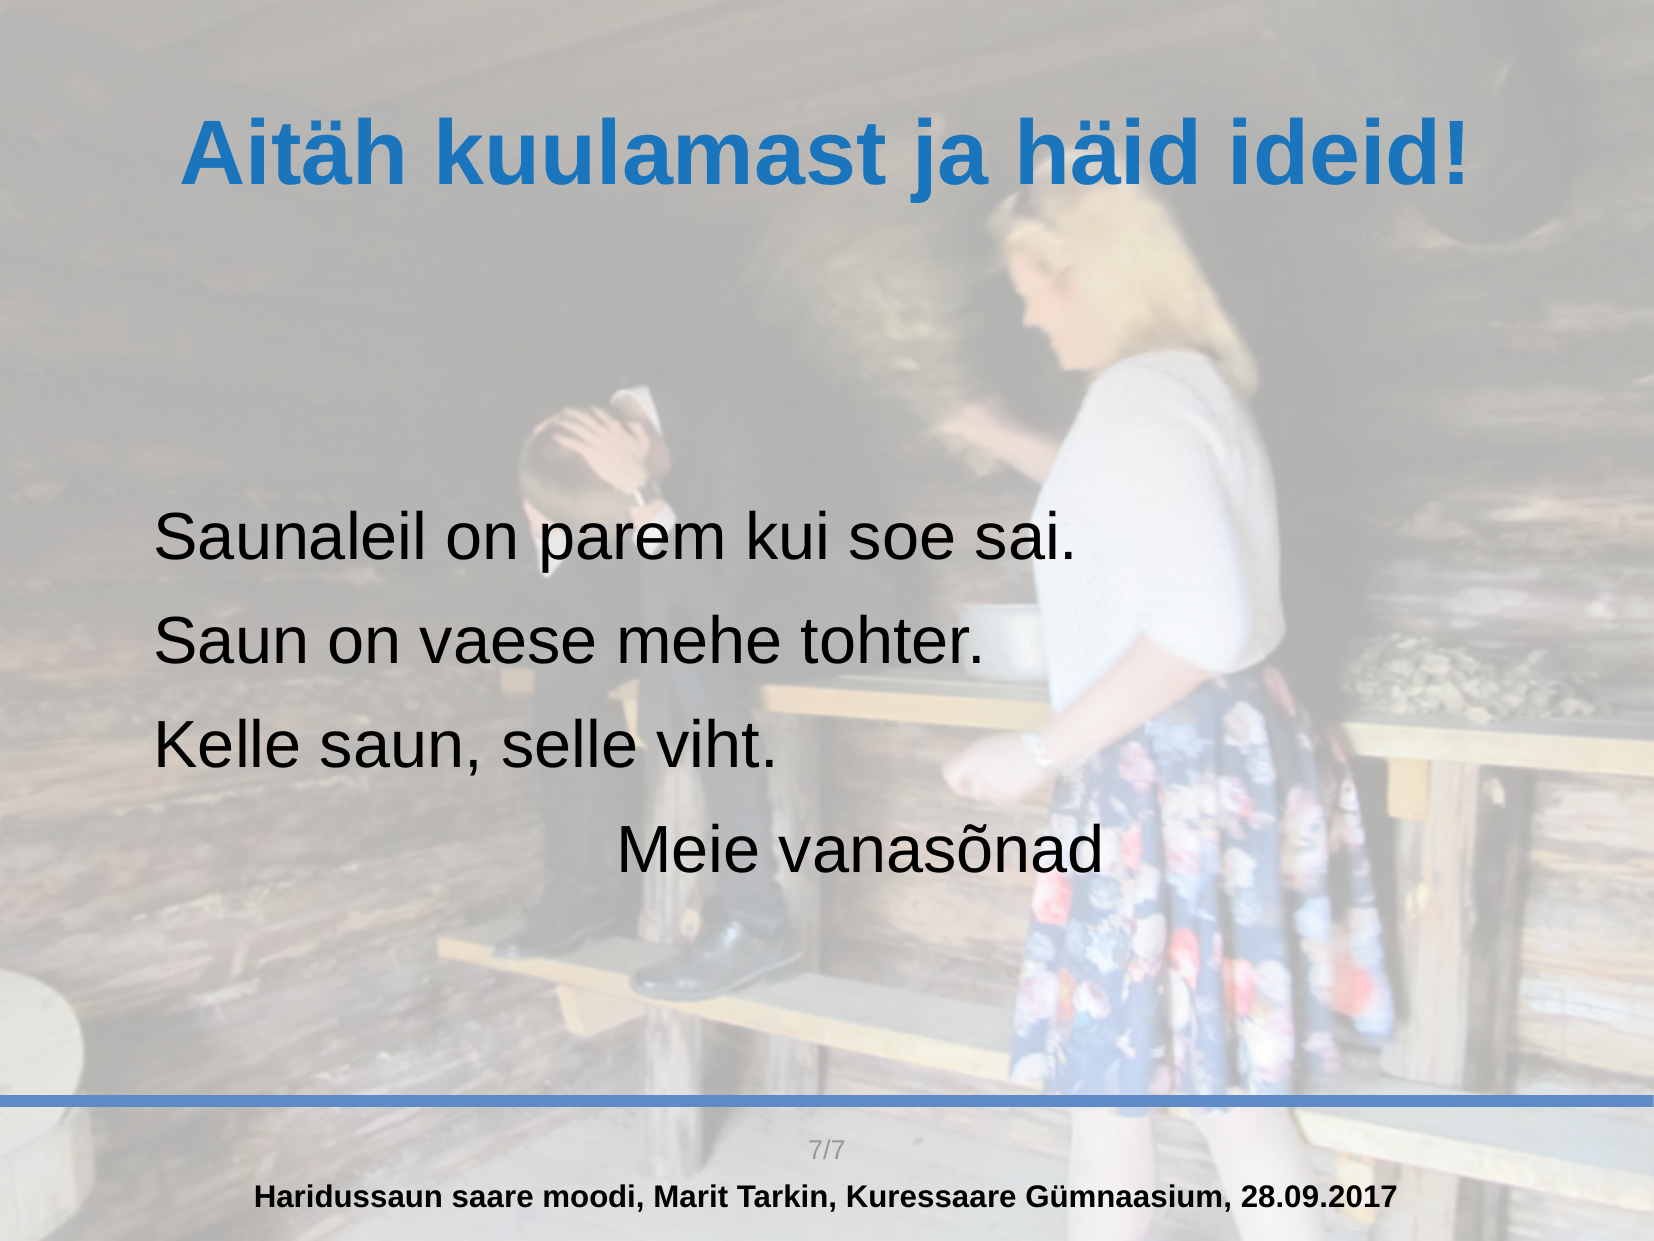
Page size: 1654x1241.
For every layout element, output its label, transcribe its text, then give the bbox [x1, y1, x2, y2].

list Saunaleil on parem kui soe sai. Saun on vaese mehe tohter. Kelle saun, selle viht. Meie vanasõnad [82, 290, 1571, 1010]
title Aitäh kuulamast ja häid ideid! [82, 49, 1571, 257]
